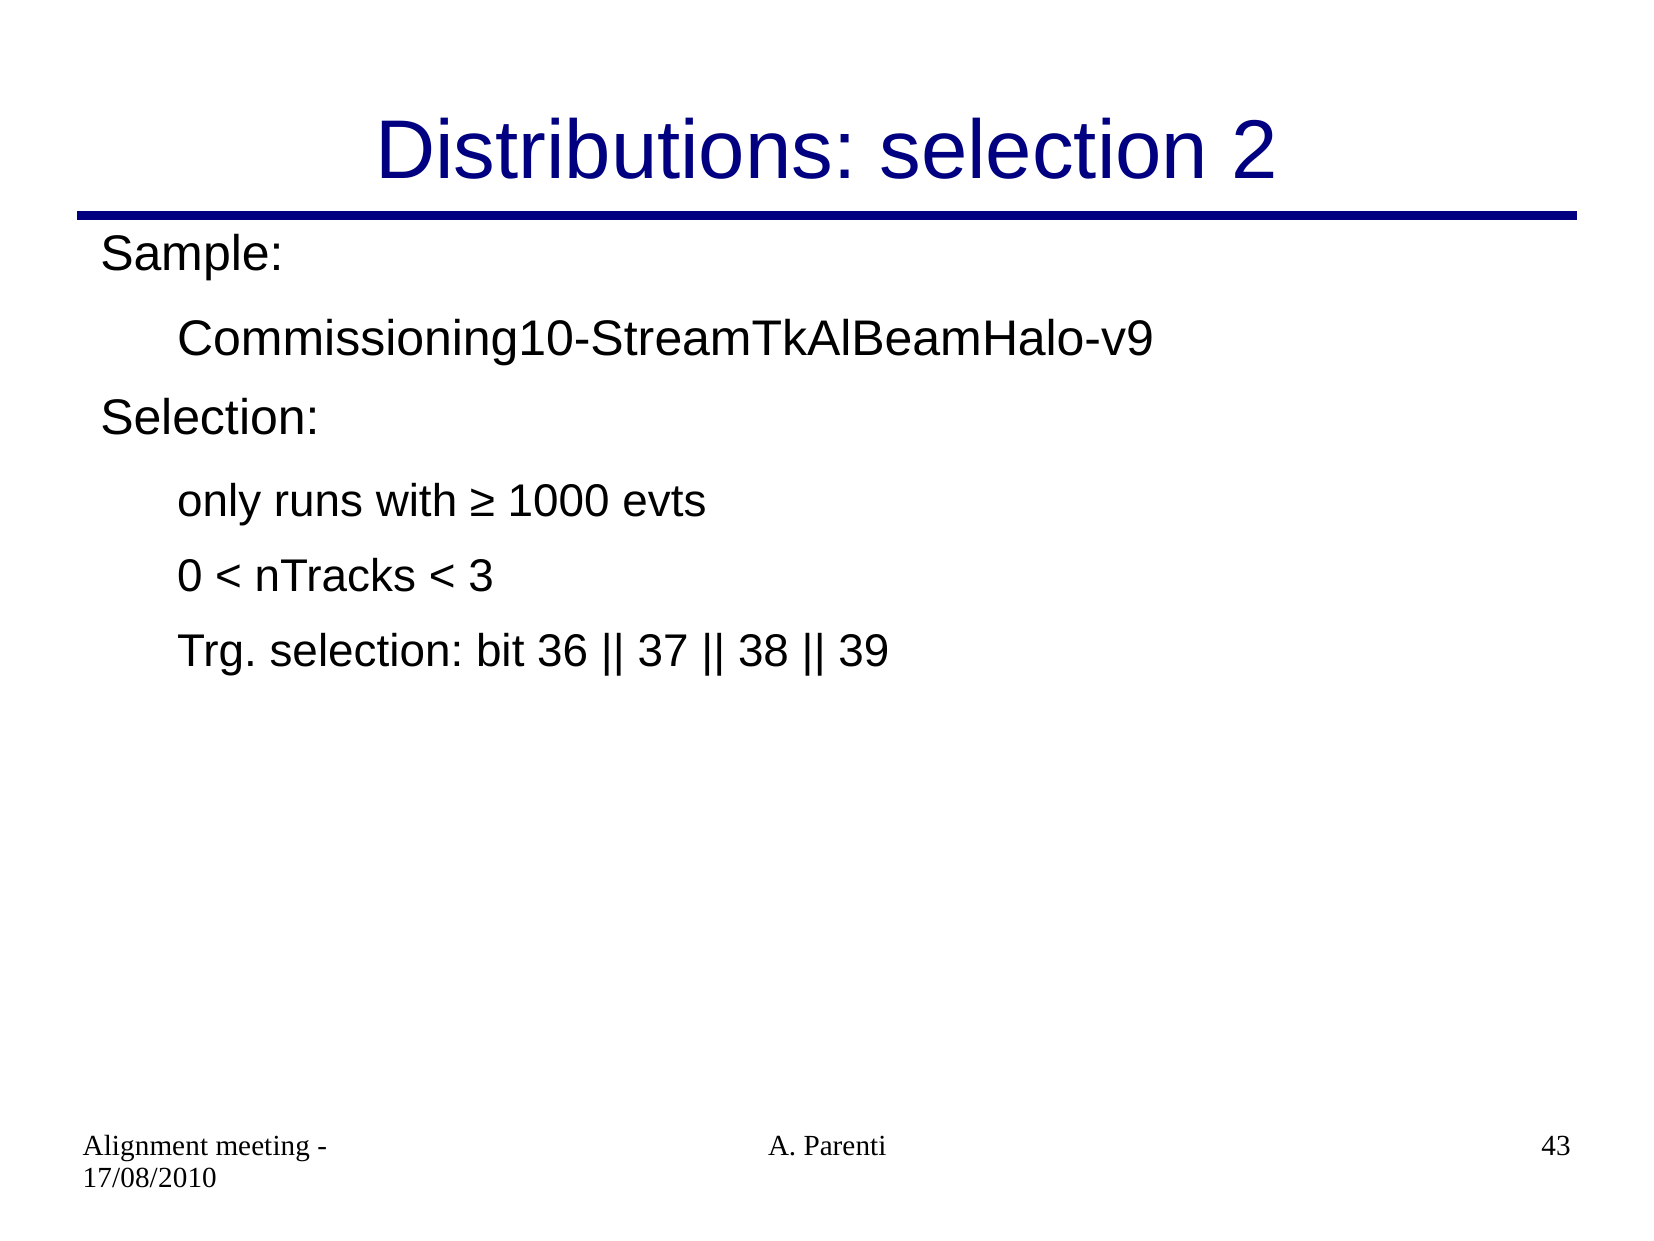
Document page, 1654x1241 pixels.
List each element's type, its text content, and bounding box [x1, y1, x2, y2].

list Sample: Commissioning10-StreamTkAlBeamHalo-v9 Selection: only runs with ≥ 1000 evts 0 < nTracks < 3 Trg. selection: bit 36 || 37 || 38 || 39 [82, 225, 1571, 1094]
title Distributions: selection 2 [82, 82, 1571, 218]
